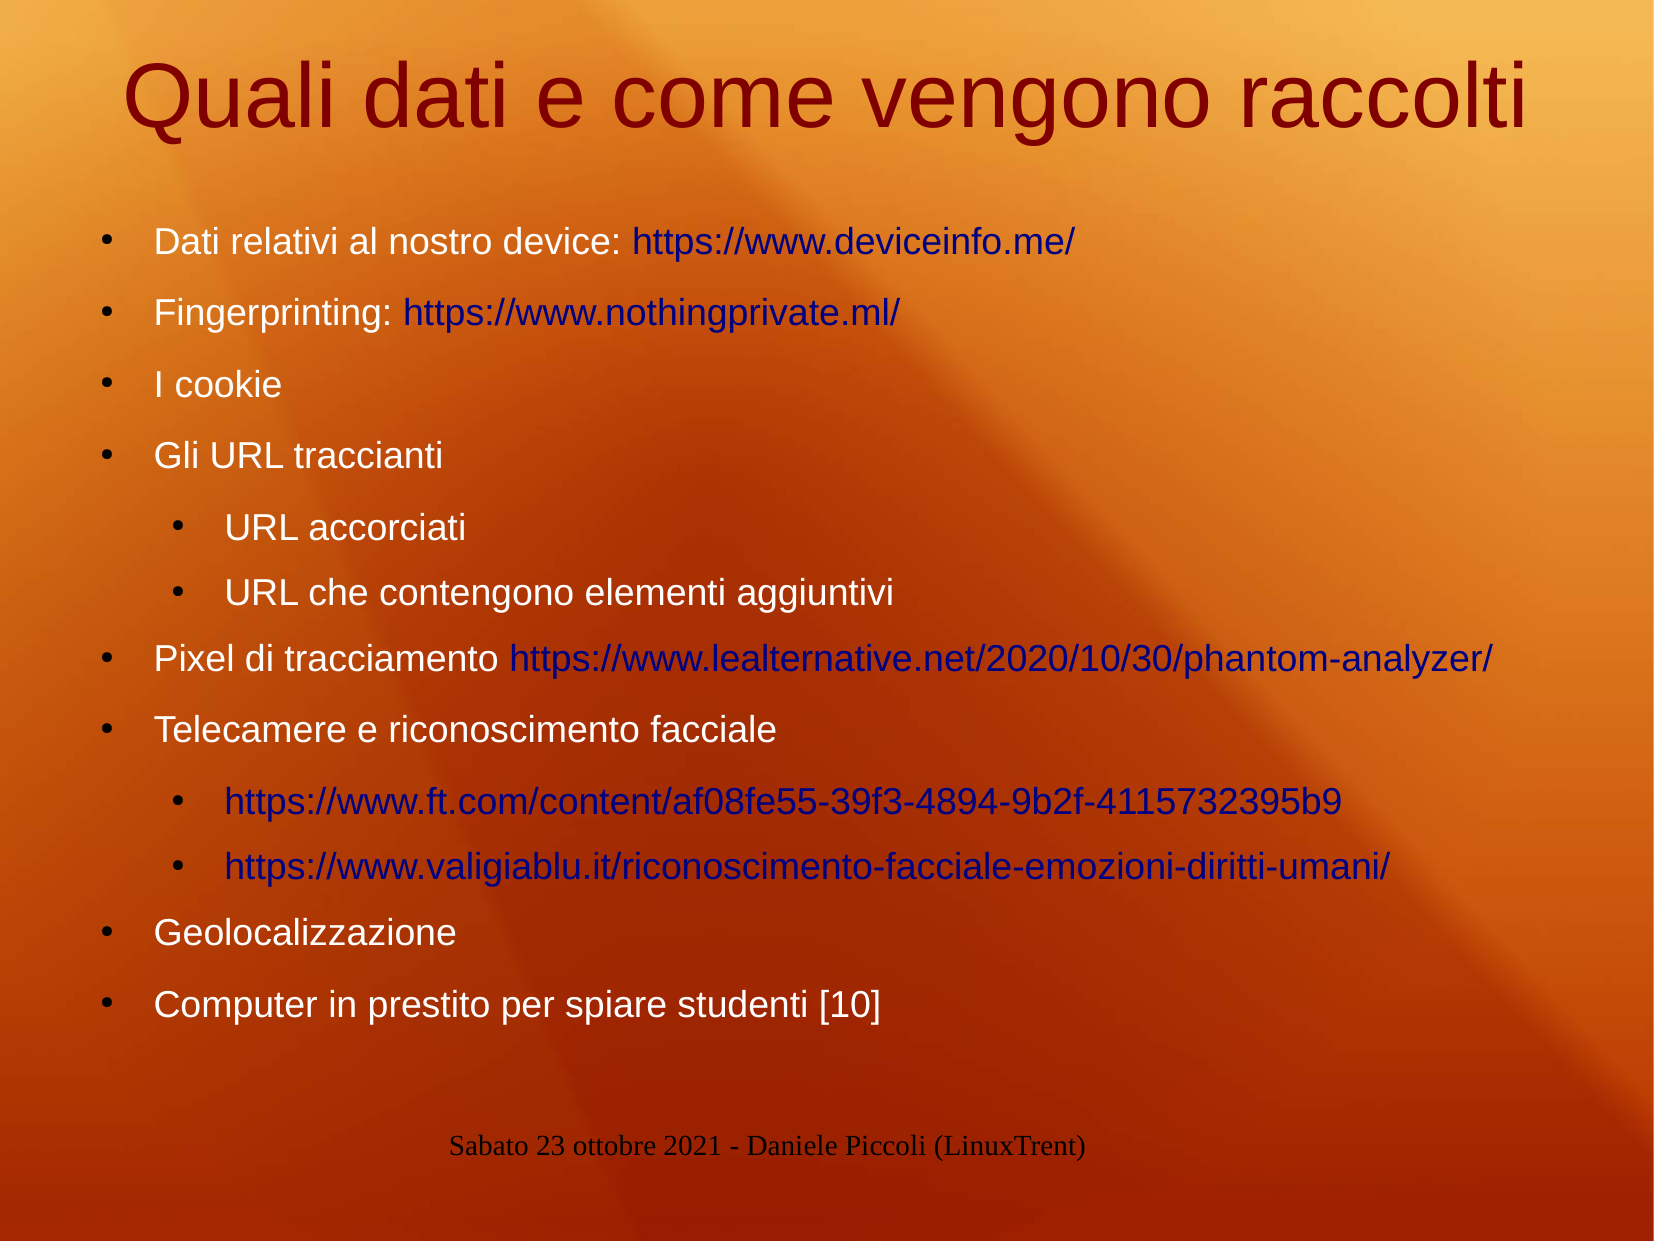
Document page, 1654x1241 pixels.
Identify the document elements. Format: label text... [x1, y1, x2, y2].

title Quali dati e come vengono raccolti [82, 37, 1571, 154]
list Dati relativi al nostro device: https://www.deviceinfo.me/ Fingerprinting: https://www.nothingprivate.ml/ I cookie Gli URL traccianti URL accorciati URL che contengono elementi aggiuntivi Pixel di tracciamento https://www.lealternative.net/2020/10/30/phantom-analyzer/ Telecamere e riconoscimento facciale https://www.ft.com/content/af08fe55-39f3-4894-9b2f-4115732395b9 https://www.valigiablu.it/riconoscimento-facciale-emozioni-diritti-umani/ Geolocalizzazione Computer in prestito per spiare studenti [10] [82, 220, 1571, 1063]
picture [0, 0, 1654, 1241]
